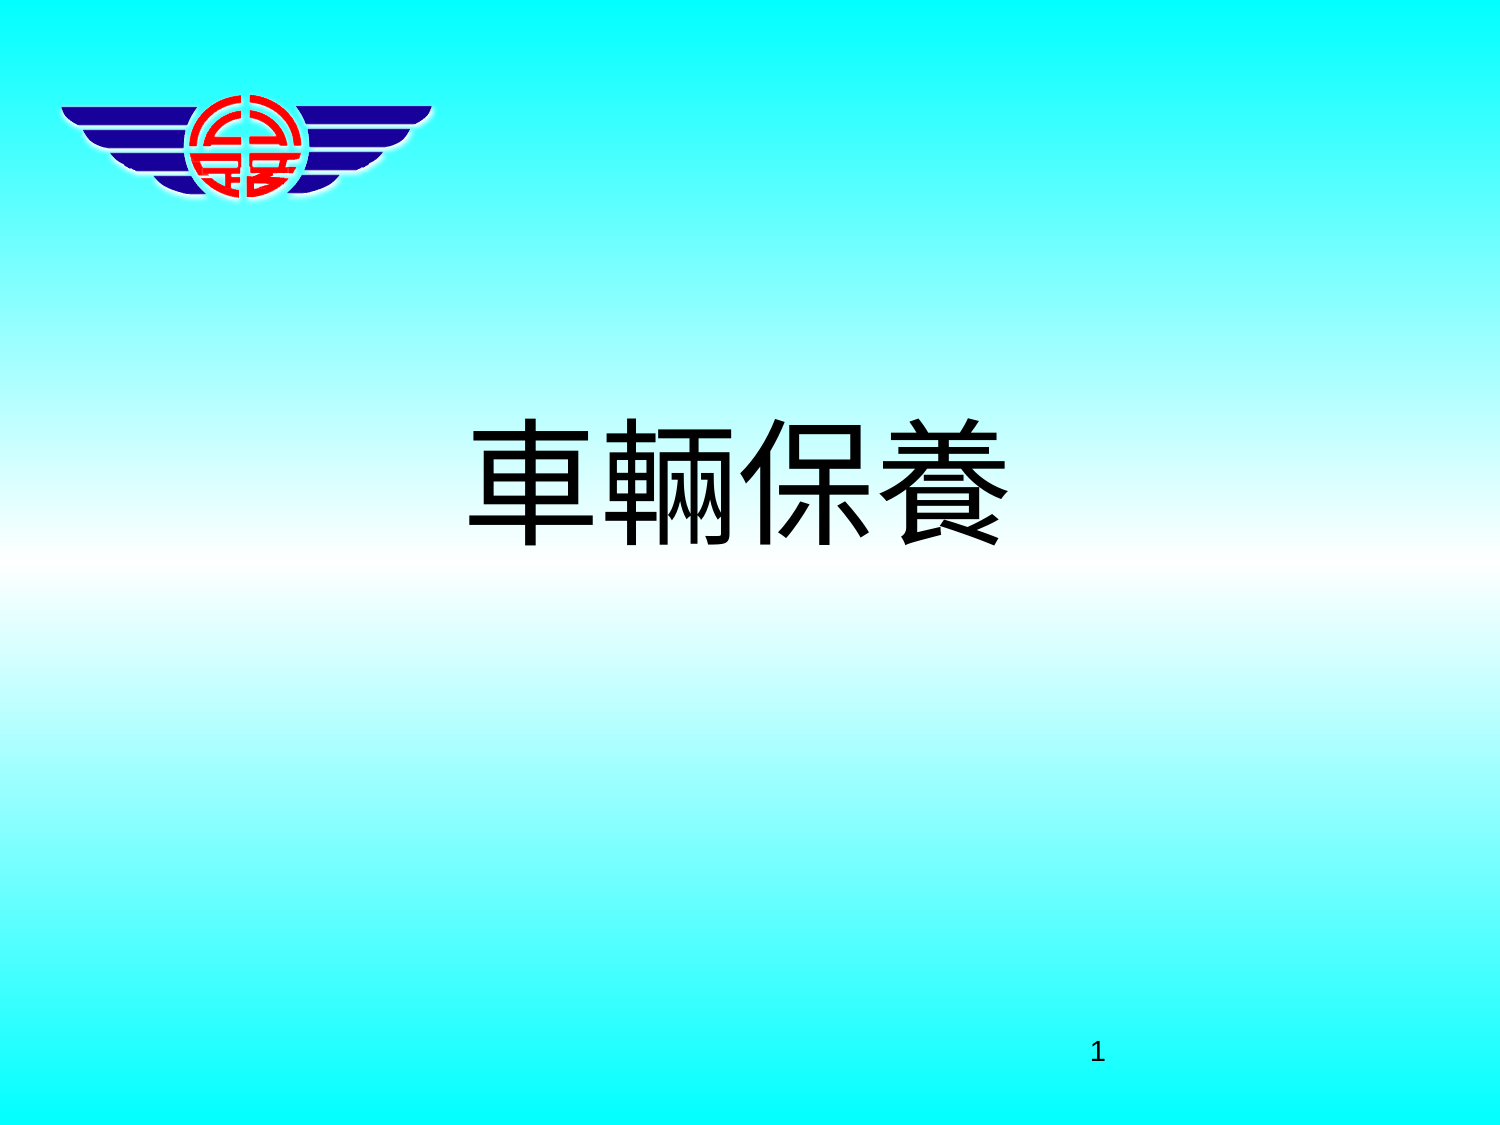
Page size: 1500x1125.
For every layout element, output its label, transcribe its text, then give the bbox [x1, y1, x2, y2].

text_box [1074, 1024, 1426, 1103]
picture [53, 90, 441, 208]
title 車輛保養 [76, 359, 1400, 601]
